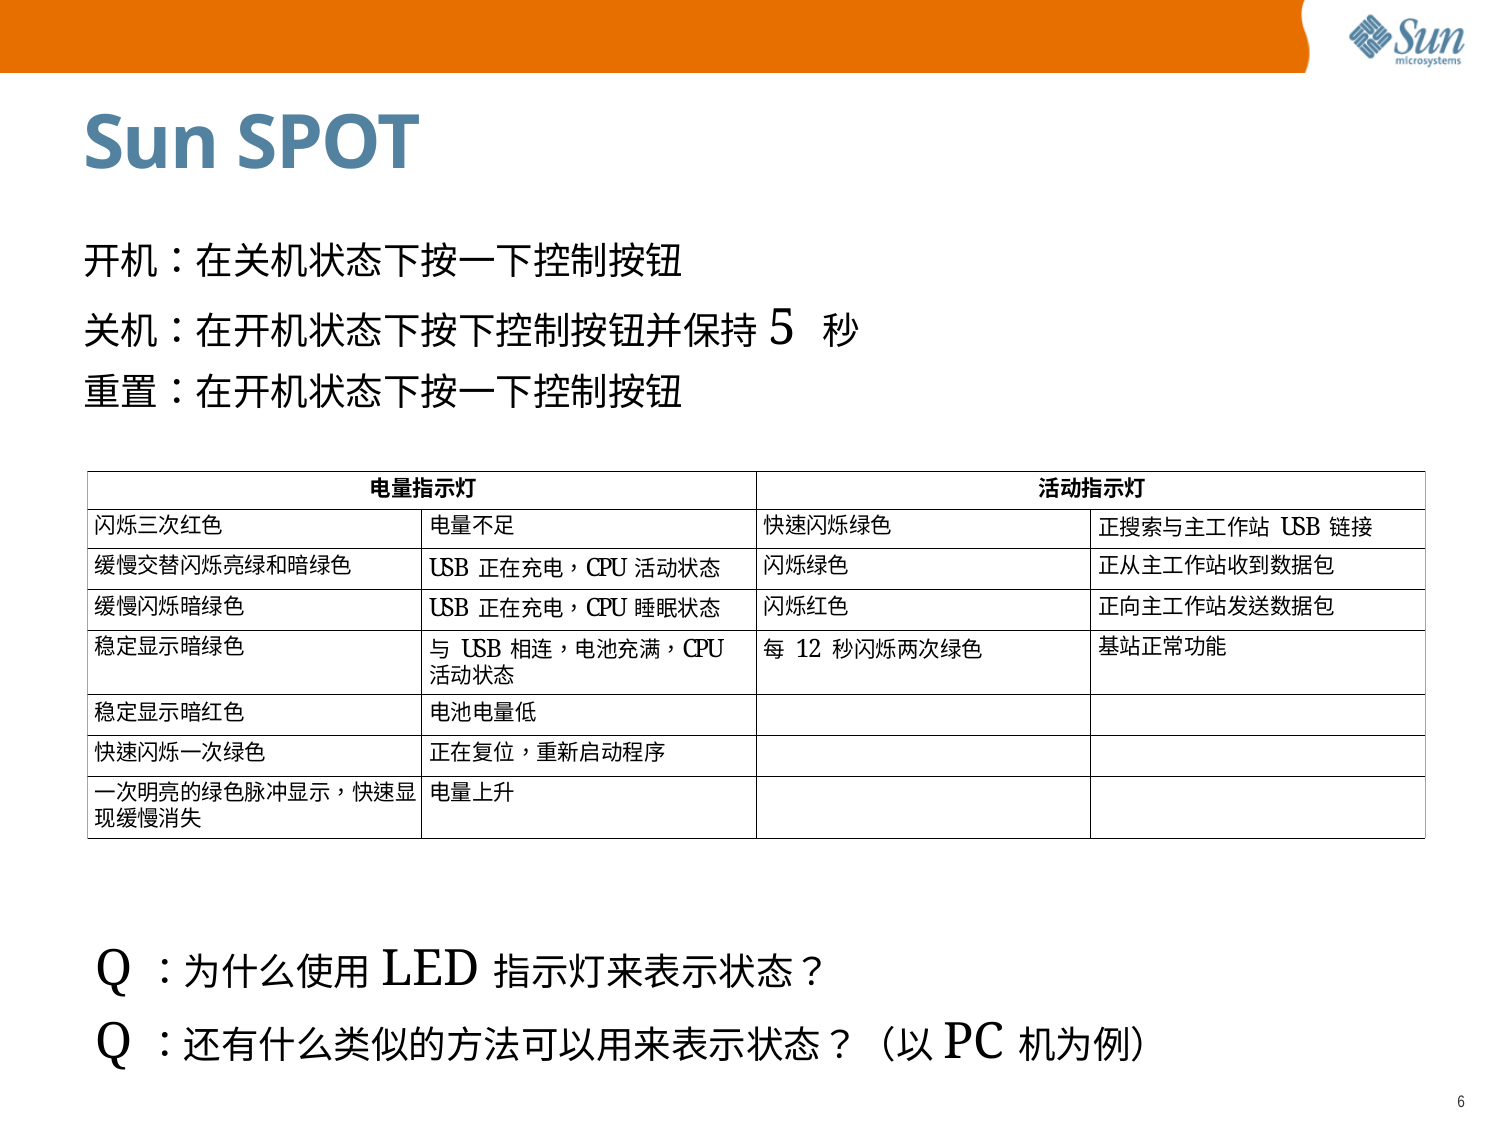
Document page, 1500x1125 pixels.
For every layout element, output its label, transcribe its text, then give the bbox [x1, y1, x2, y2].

picture [0, 0, 1500, 73]
text_box 开机：在关机状态下按一下控制按钮 关机：在开机状态下按下控制按钮并保持5 秒 重置：在开机状态下按一下控制按钮 [83, 239, 866, 398]
title Sun SPOT [83, 94, 1446, 199]
chart [87, 442, 1426, 932]
text_box Q：为什么使用LED指示灯来表示状态？ Q：还有什么类似的方法可以用来表示状态？（以PC机为例） [95, 938, 1140, 1060]
